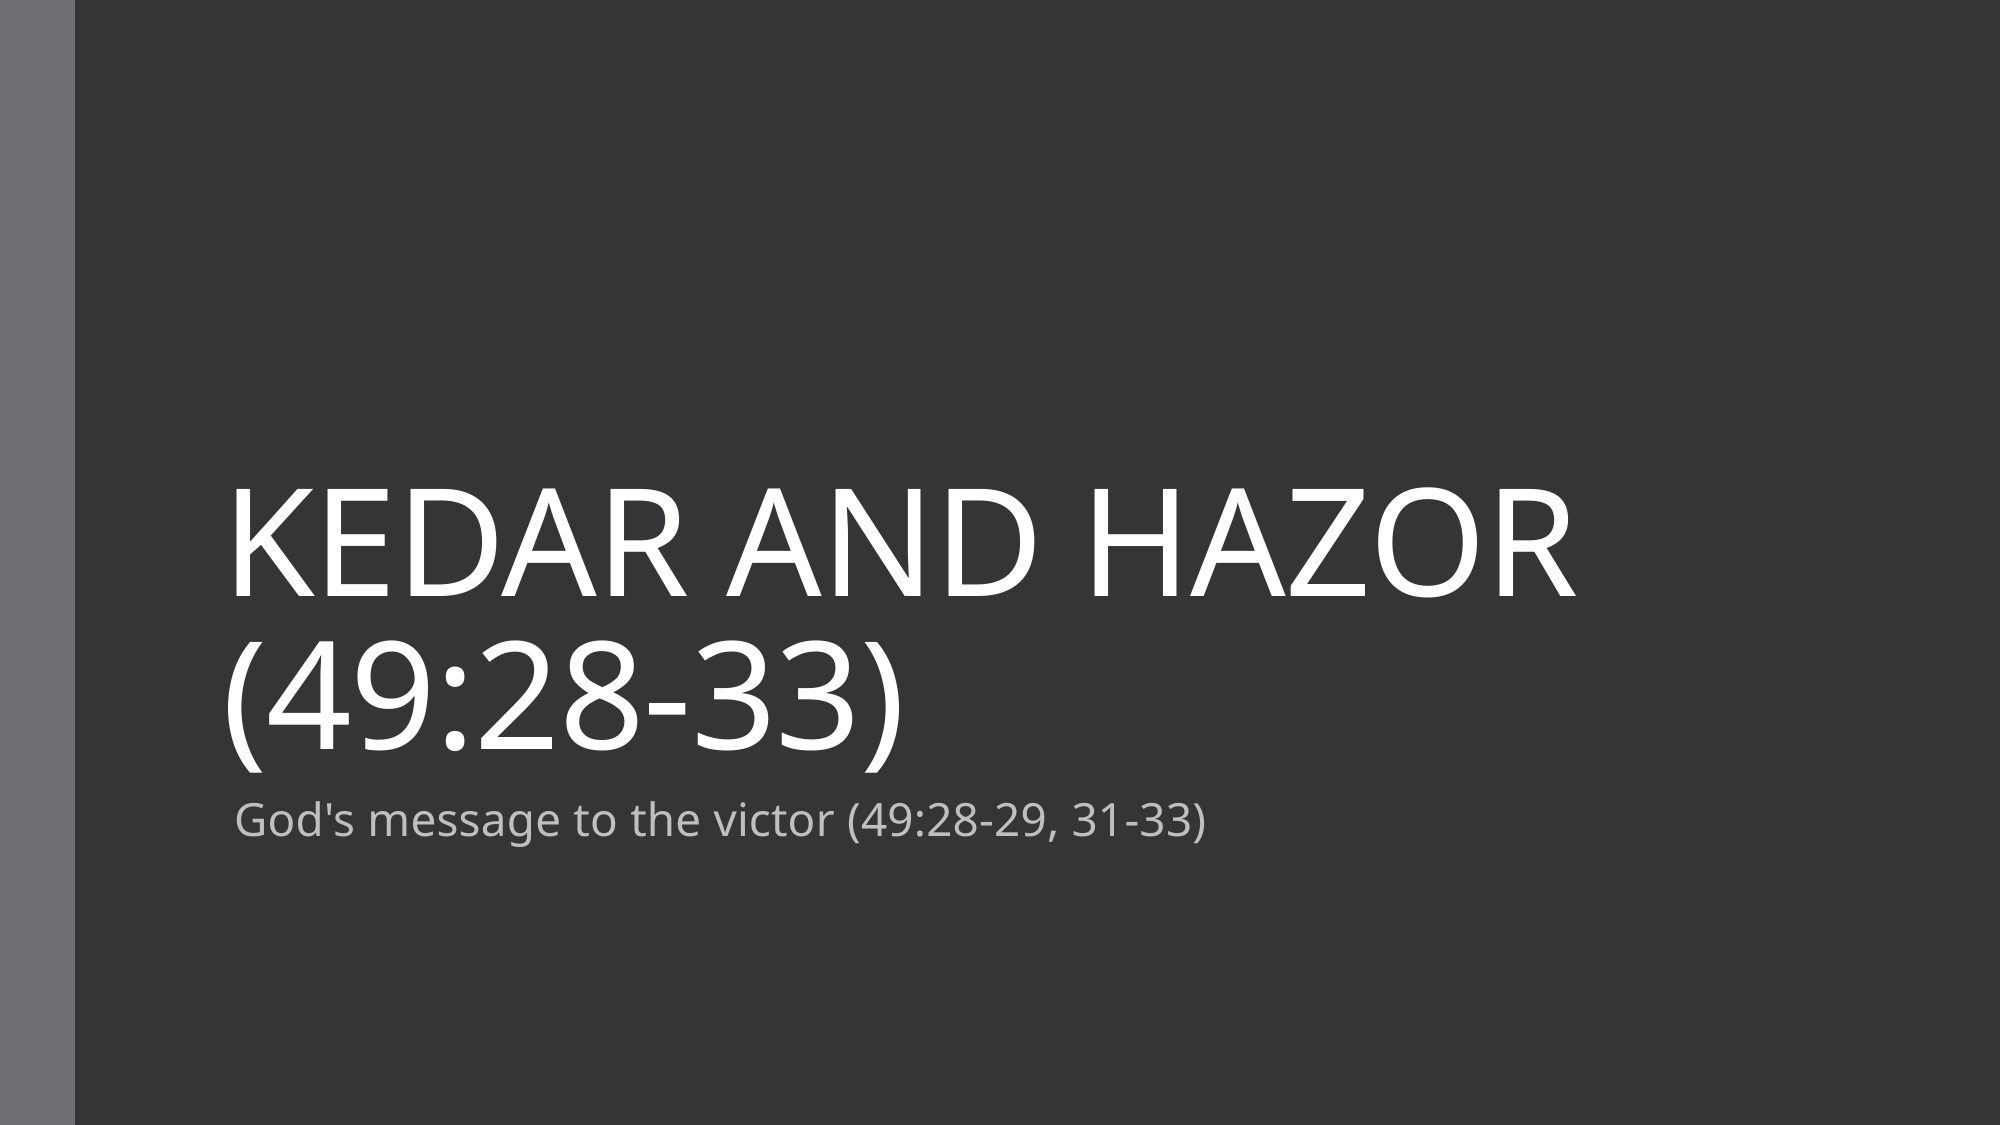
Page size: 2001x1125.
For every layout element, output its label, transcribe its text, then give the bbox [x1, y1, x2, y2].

subtitle God's message to the victor (49:28-29, 31-33) [206, 787, 1752, 1066]
title KEDAR AND HAZOR (49:28-33) [206, 124, 1752, 787]
